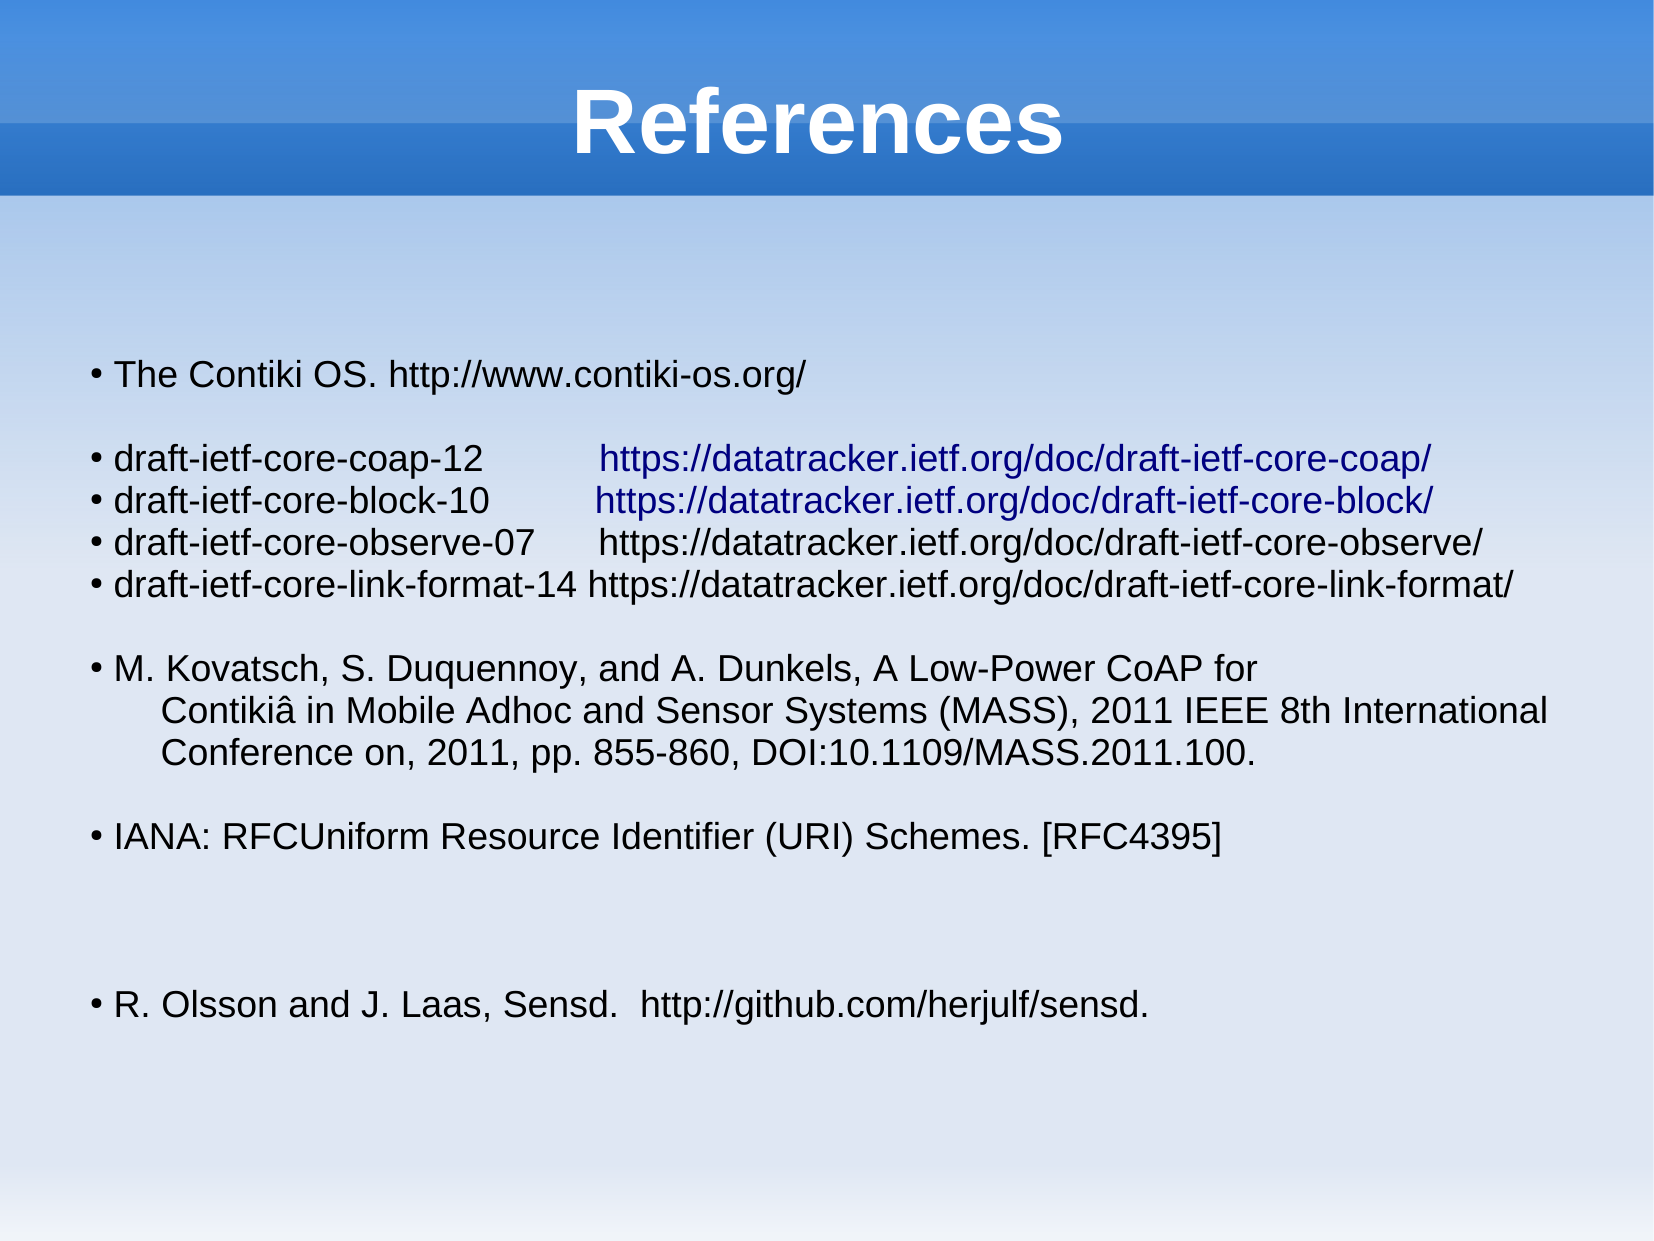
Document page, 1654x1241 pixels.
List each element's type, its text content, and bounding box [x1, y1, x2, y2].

title References [75, 17, 1564, 226]
picture [0, 0, 1654, 1241]
text_box The Contiki OS. http://www.contiki-os.org/ draft-ietf-core-coap-12 https://datatracker.ietf.org/doc/draft-ietf-core-coap/ draft-ietf-core-block-10 https://datatracker.ietf.org/doc/draft-ietf-core-block/ draft-ietf-core-observe-07 https://datatracker.ietf.org/doc/draft-ietf-core-observe/ draft-ietf-core-link-format-14 https://datatracker.ietf.org/doc/draft-ietf-core-link-format/ M. Kovatsch, S. Duquennoy, and A. Dunkels, A Low-Power CoAP for Contikiâ in Mobile Adhoc and Sensor Systems (MASS), 2011 IEEE 8th International Conference on, 2011, pp. 855-860, DOI:10.1109/MASS.2011.100. IANA: RFCUniform Resource Identifier (URI) Schemes. [RFC4395] R. Olsson and J. Laas, Sensd. http://github.com/herjulf/sensd. [75, 262, 1576, 1088]
